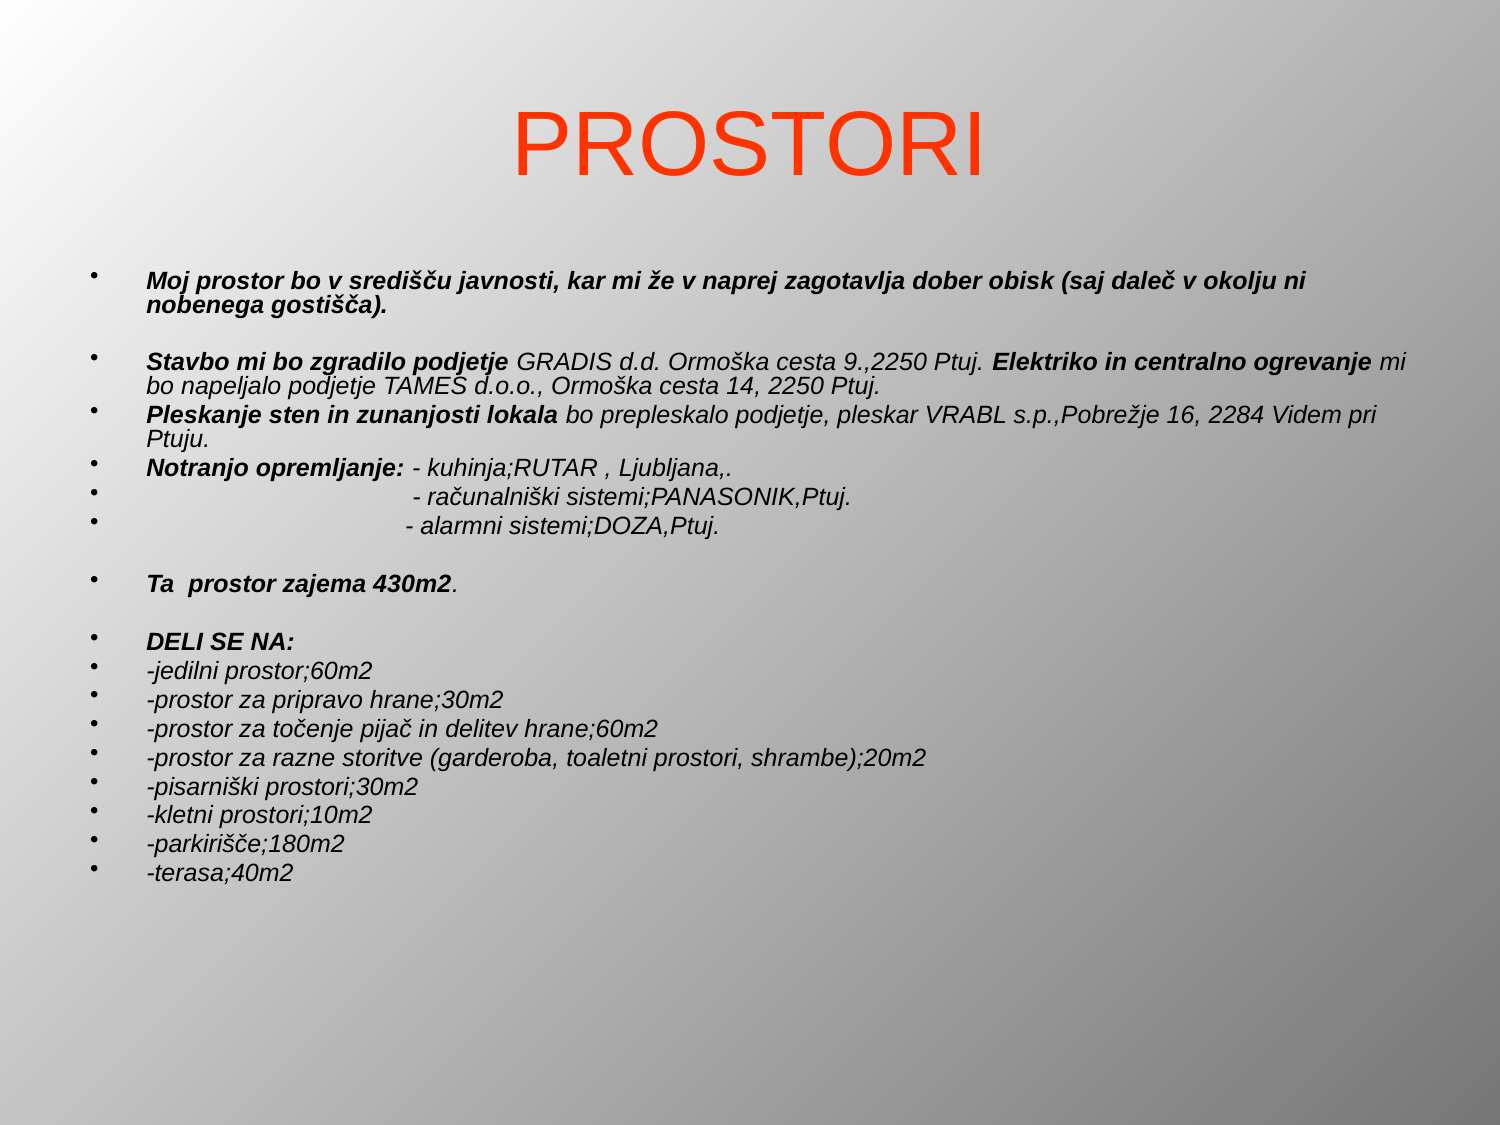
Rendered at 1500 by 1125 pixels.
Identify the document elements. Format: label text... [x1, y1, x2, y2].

title PROSTORI [75, 45, 1425, 233]
list Moj prostor bo v središču javnosti, kar mi že v naprej zagotavlja dober obisk (saj daleč v okolju ni nobenega gostišča). Stavbo mi bo zgradilo podjetje GRADIS d.d. Ormoška cesta 9.,2250 Ptuj. Elektriko in centralno ogrevanje mi bo napeljalo podjetje TAMES d.o.o., Ormoška cesta 14, 2250 Ptuj. Pleskanje sten in zunanjosti lokala bo prepleskalo podjetje, pleskar VRABL s.p.,Pobrežje 16, 2284 Videm pri Ptuju. Notranjo opremljanje: - kuhinja;RUTAR , Ljubljana,. - računalniški sistemi;PANASONIK,Ptuj. - alarmni sistemi;DOZA,Ptuj. Ta prostor zajema 430m2. DELI SE NA: -jedilni prostor;60m2 -prostor za pripravo hrane;30m2 -prostor za točenje pijač in delitev hrane;60m2 -prostor za razne storitve (garderoba, toaletni prostori, shrambe);20m2 -pisarniški prostori;30m2 -kletni prostori;10m2 -parkirišče;180m2 -terasa;40m2 [75, 262, 1425, 1005]
